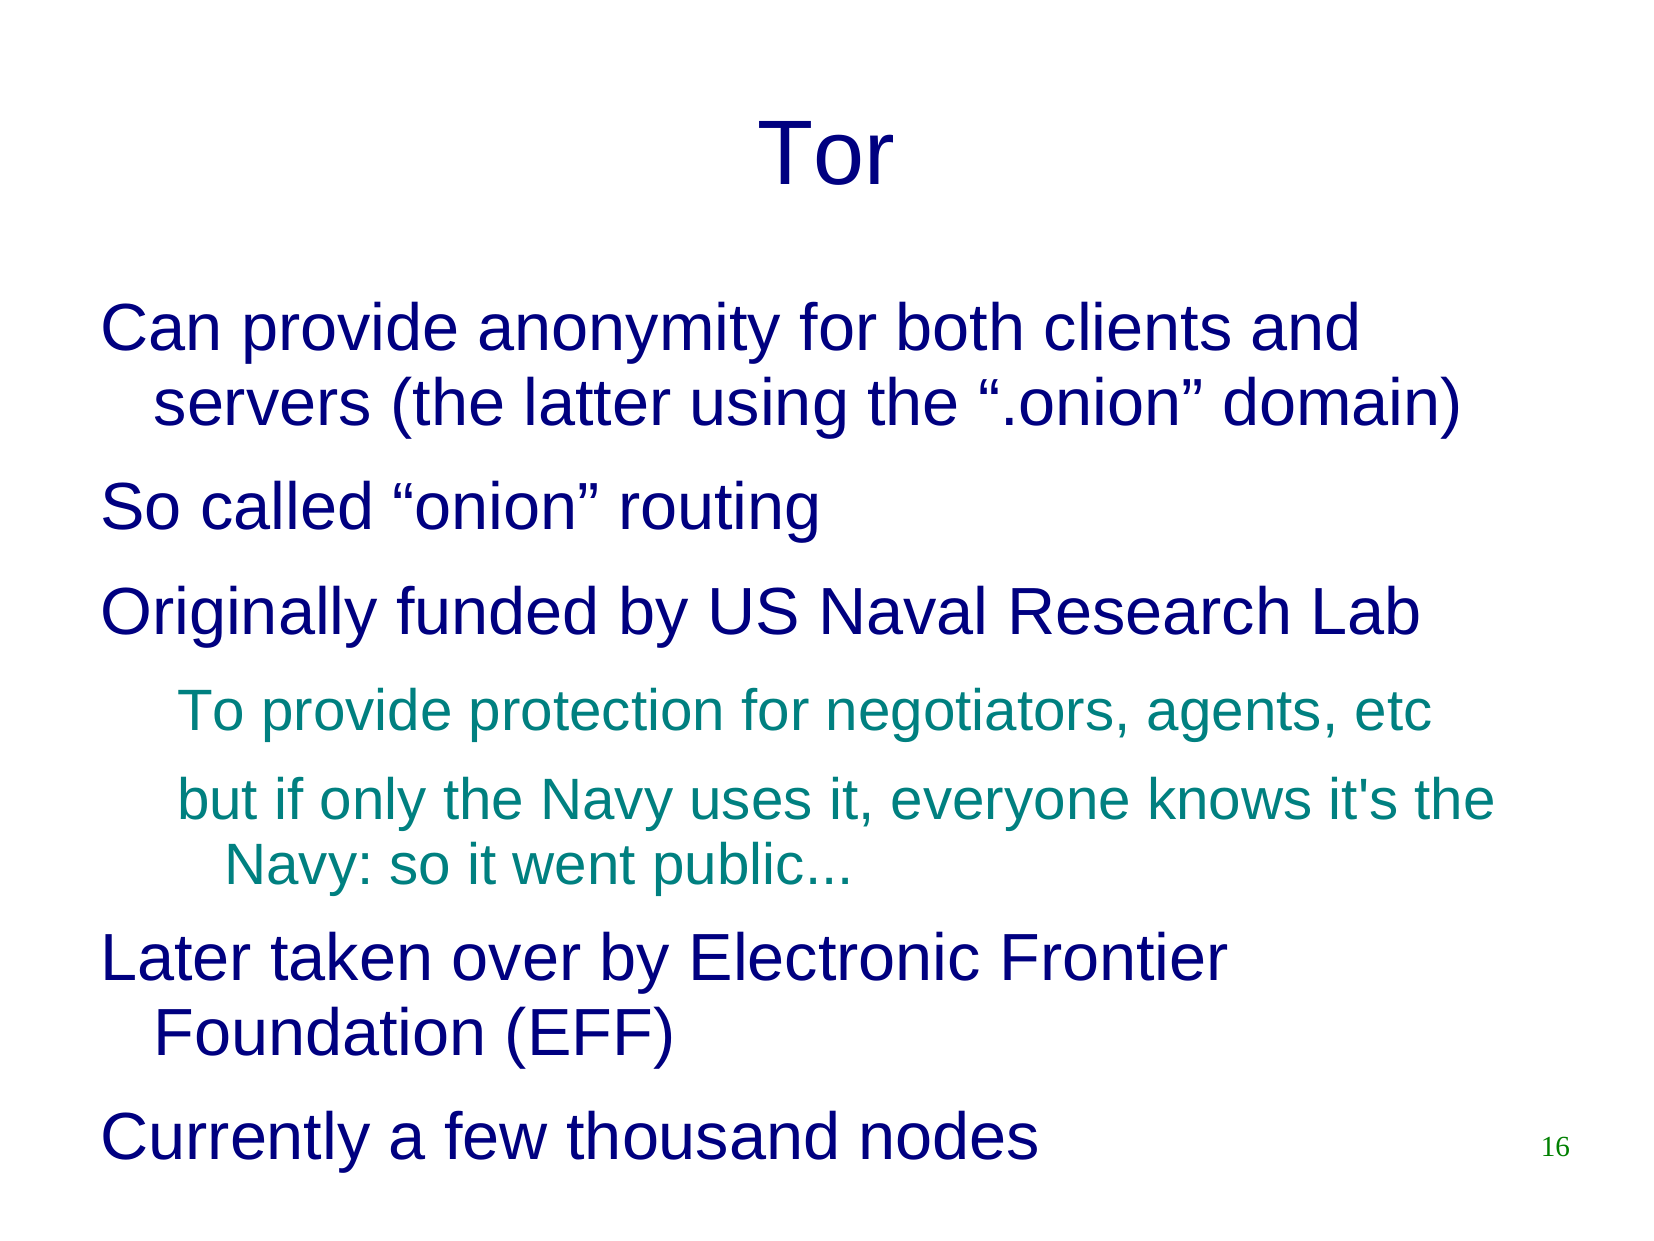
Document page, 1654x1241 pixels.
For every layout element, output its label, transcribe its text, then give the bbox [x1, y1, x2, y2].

list Can provide anonymity for both clients and servers (the latter using the “.onion” domain) So called “onion” routing Originally funded by US Naval Research Lab To provide protection for negotiators, agents, etc but if only the Navy uses it, everyone knows it's the Navy: so it went public... Later taken over by Electronic Frontier Foundation (EFF) Currently a few thousand nodes [82, 290, 1571, 1175]
title Tor [82, 56, 1571, 250]
